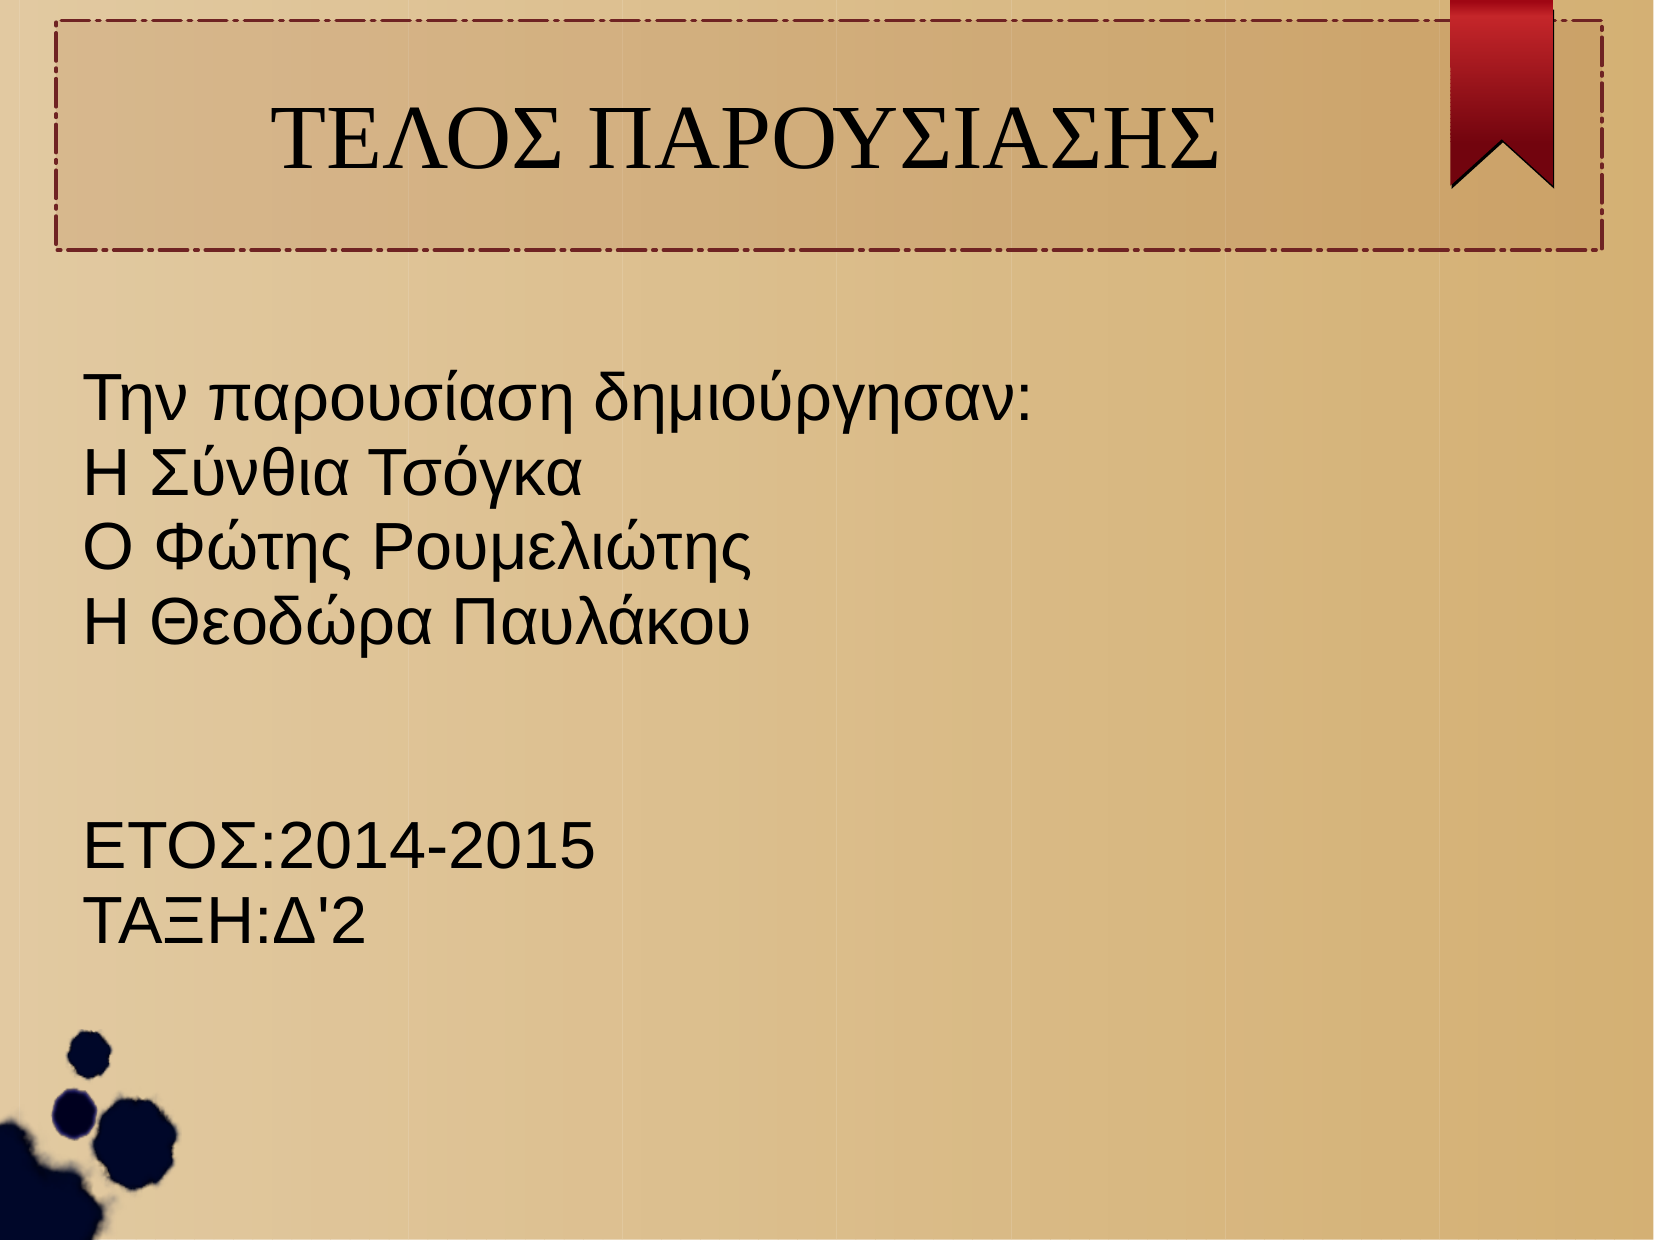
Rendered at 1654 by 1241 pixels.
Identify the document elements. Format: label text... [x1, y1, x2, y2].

subtitle Την παρουσίαση δημιούργησαν: Η Σύνθια Τσόγκα Ο Φώτης Ρουμελιώτης Η Θεοδώρα Παυλάκου ΕΤΟΣ:2014-2015 ΤΑΞΗ:Δ'2 [82, 299, 1571, 1019]
title ΤΕΛΟΣ ΠΑΡΟΥΣΙΑΣΗΣ [82, 47, 1412, 229]
